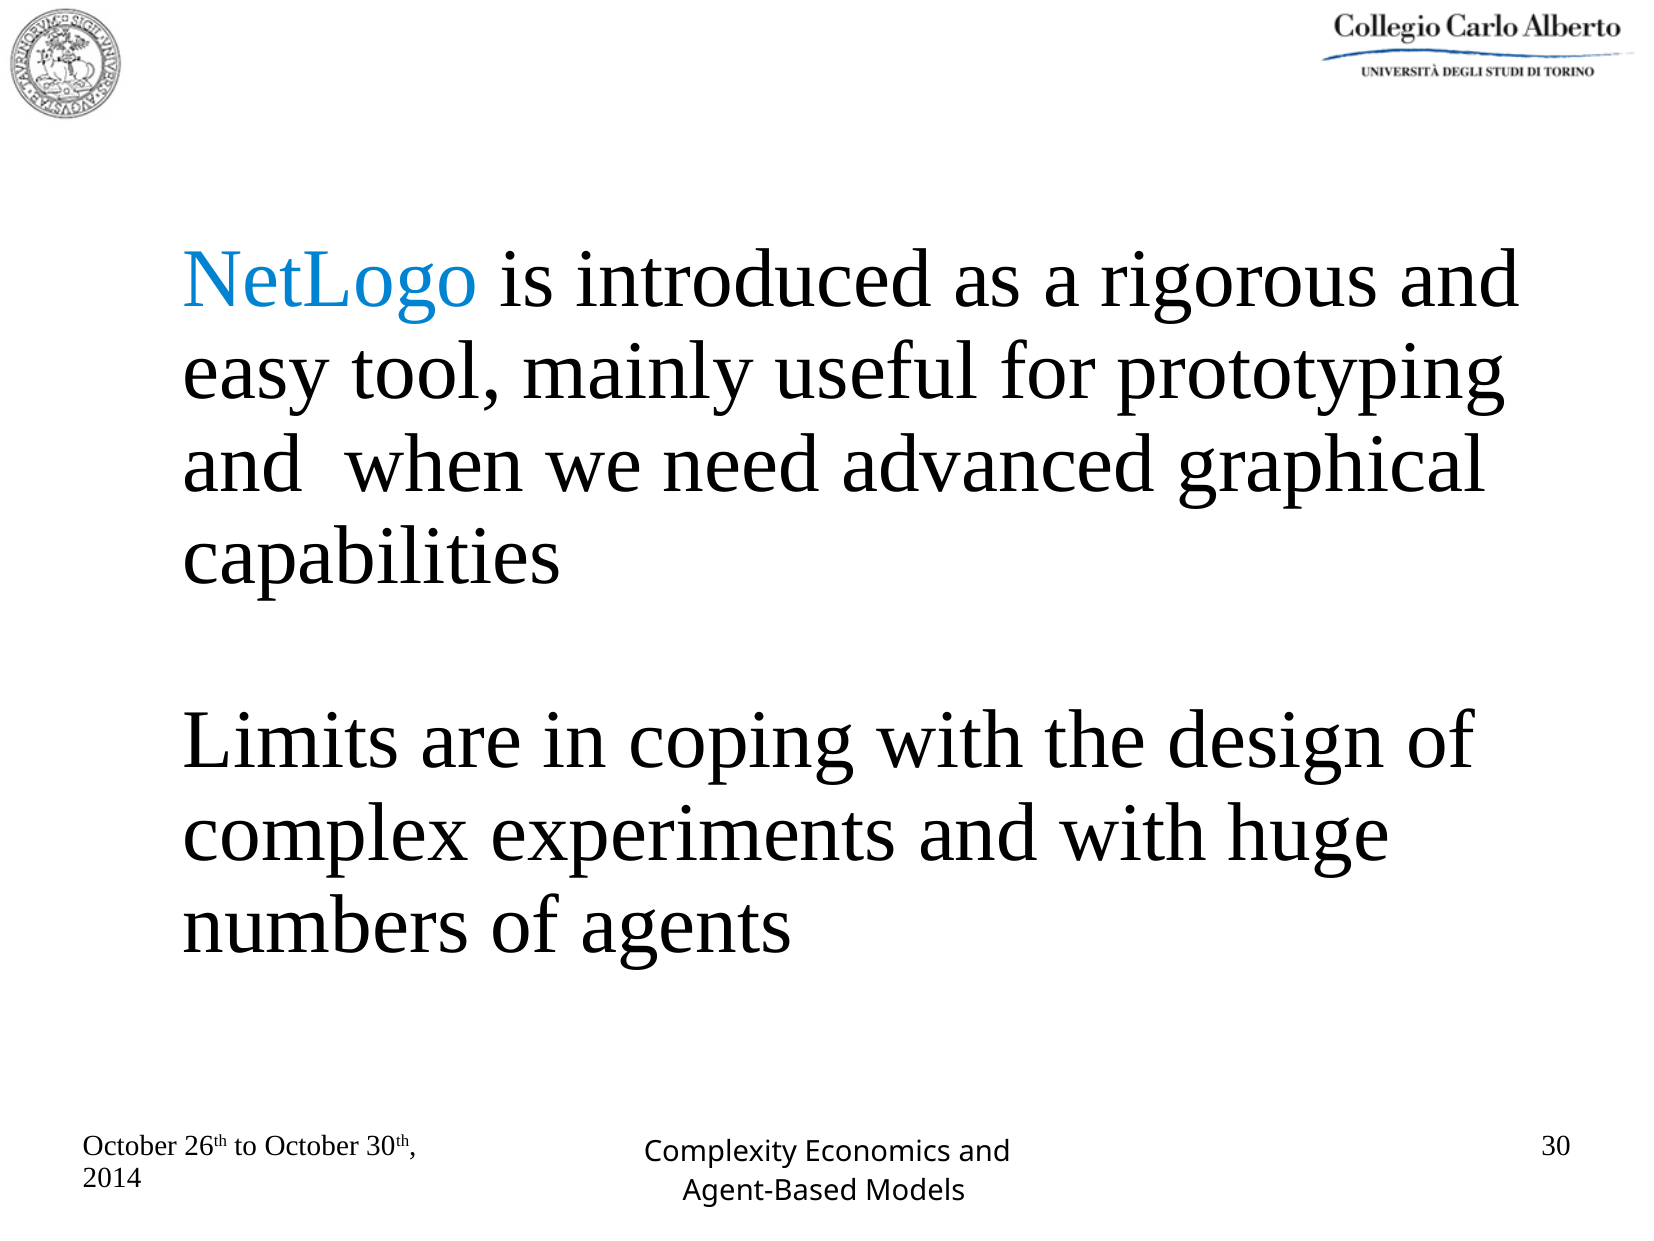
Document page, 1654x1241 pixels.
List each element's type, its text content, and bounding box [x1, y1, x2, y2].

picture [5, 5, 125, 122]
picture [1312, 0, 1645, 92]
text_box NetLogo is introduced as a rigorous and easy tool, mainly useful for prototyping and when we need advanced graphical capabilities Limits are in coping with the design of complex experiments and with huge numbers of agents [167, 225, 1651, 978]
